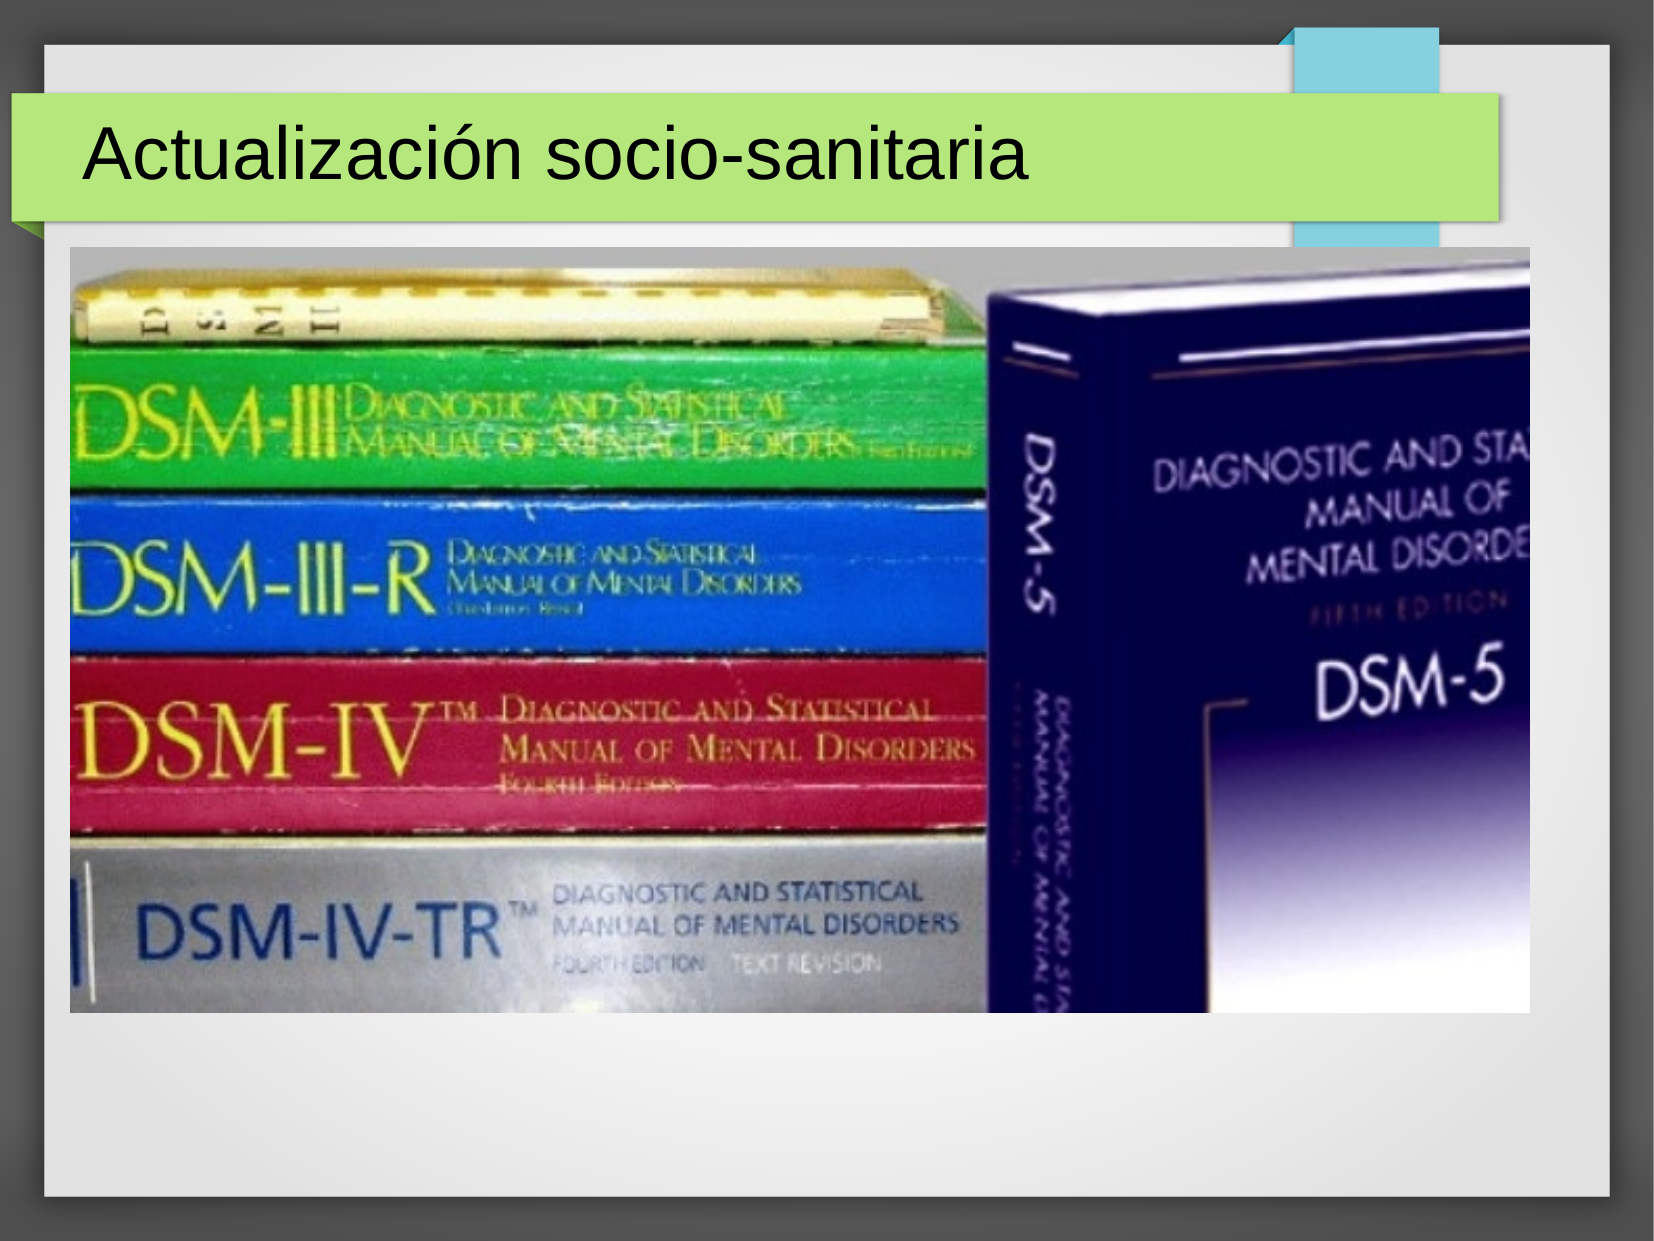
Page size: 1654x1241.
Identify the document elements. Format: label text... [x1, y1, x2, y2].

title Actualización socio-sanitaria [82, 94, 1264, 213]
picture [0, 0, 1654, 1241]
